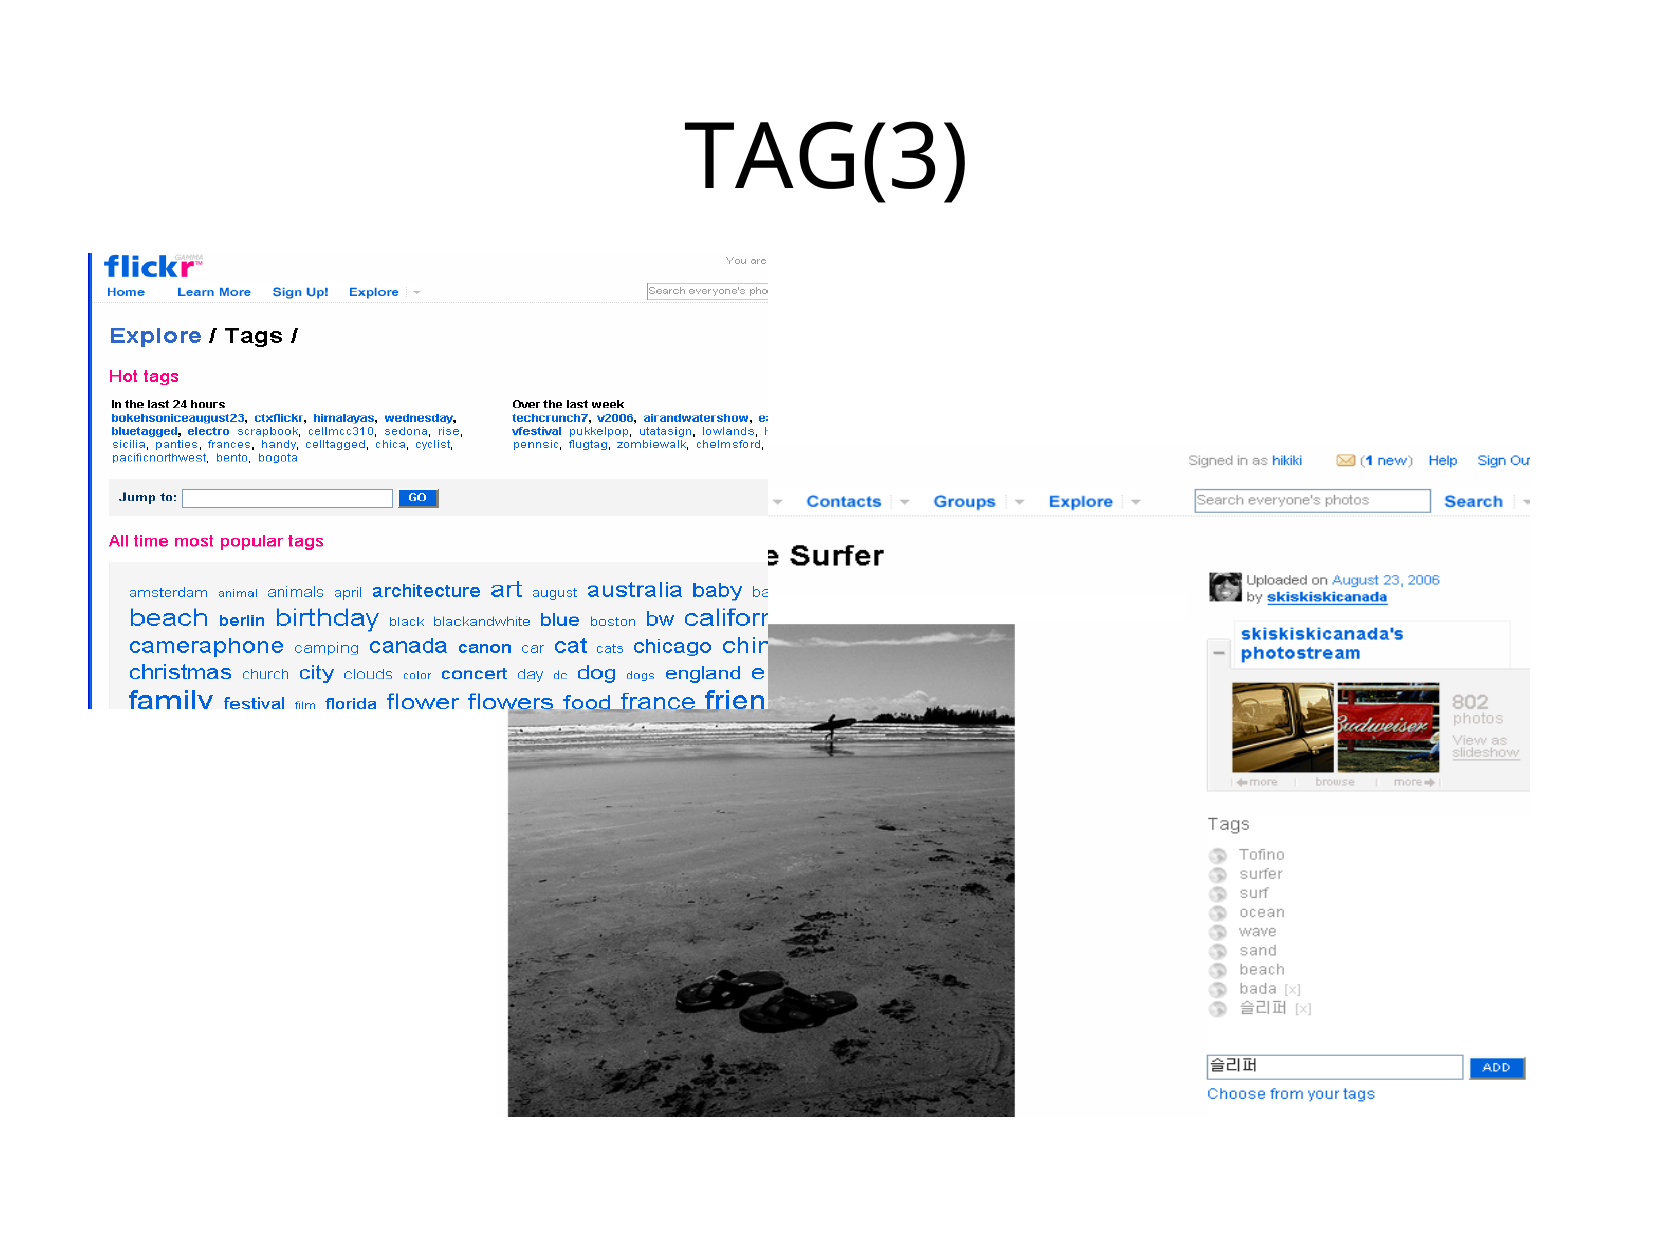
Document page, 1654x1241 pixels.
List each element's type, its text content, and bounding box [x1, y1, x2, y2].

picture [88, 253, 1530, 1117]
title TAG(3) [82, 49, 1571, 257]
